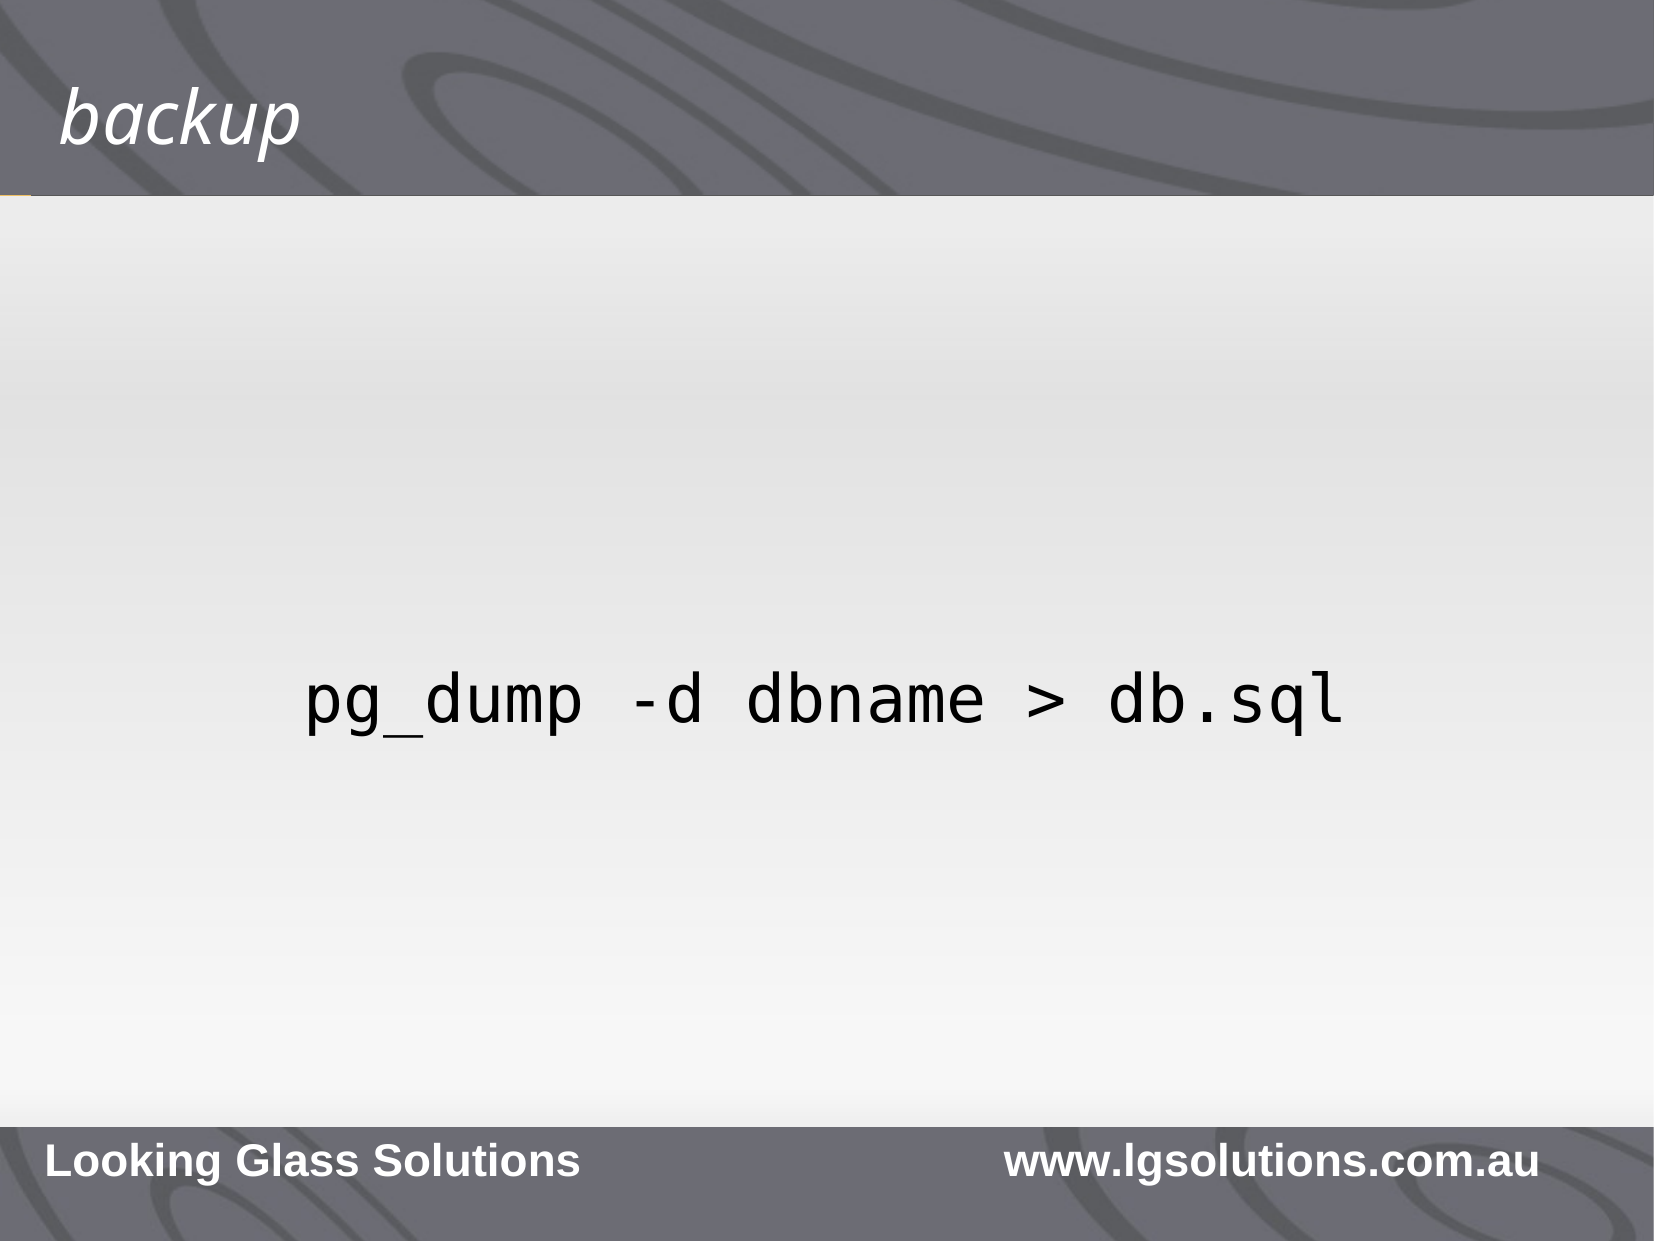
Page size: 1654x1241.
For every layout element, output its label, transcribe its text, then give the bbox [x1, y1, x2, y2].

title backup [59, 48, 1270, 182]
picture [0, 0, 1654, 1241]
subtitle pg_dump -d dbname > db.sql [82, 297, 1571, 1102]
